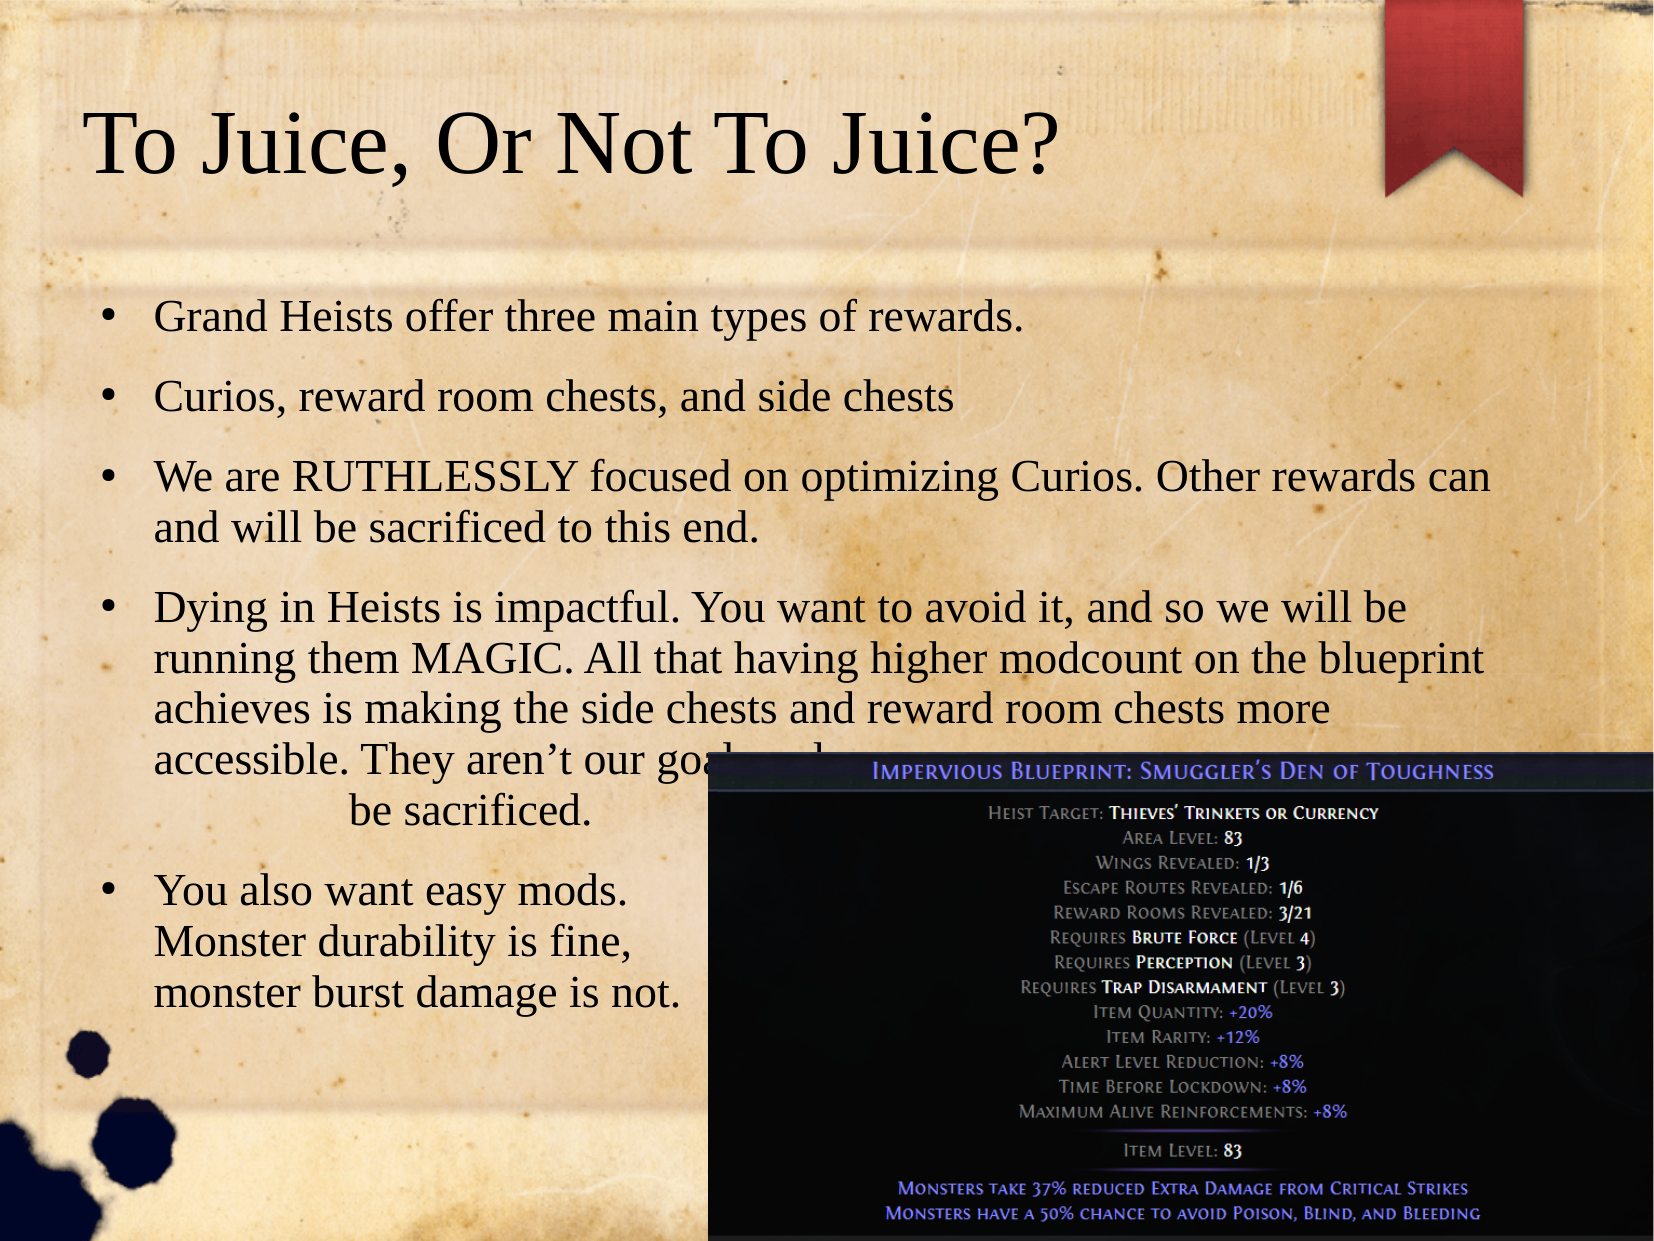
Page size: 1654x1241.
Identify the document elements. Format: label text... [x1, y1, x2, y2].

title To Juice, Or Not To Juice? [82, 49, 1347, 237]
list Grand Heists offer three main types of rewards. Curios, reward room chests, and side chests We are RUTHLESSLY focused on optimizing Curios. Other rewards can and will be sacrificed to this end. Dying in Heists is impactful. You want to avoid it, and so we will be running them MAGIC. All that having higher modcount on the blueprint achieves is making the side chests and reward room chests more accessible. They aren’t our goal, and can be sacrificed. You also want easy mods. Monster durability is fine, monster burst damage is not. [82, 290, 1538, 1093]
picture [0, 0, 1654, 1241]
